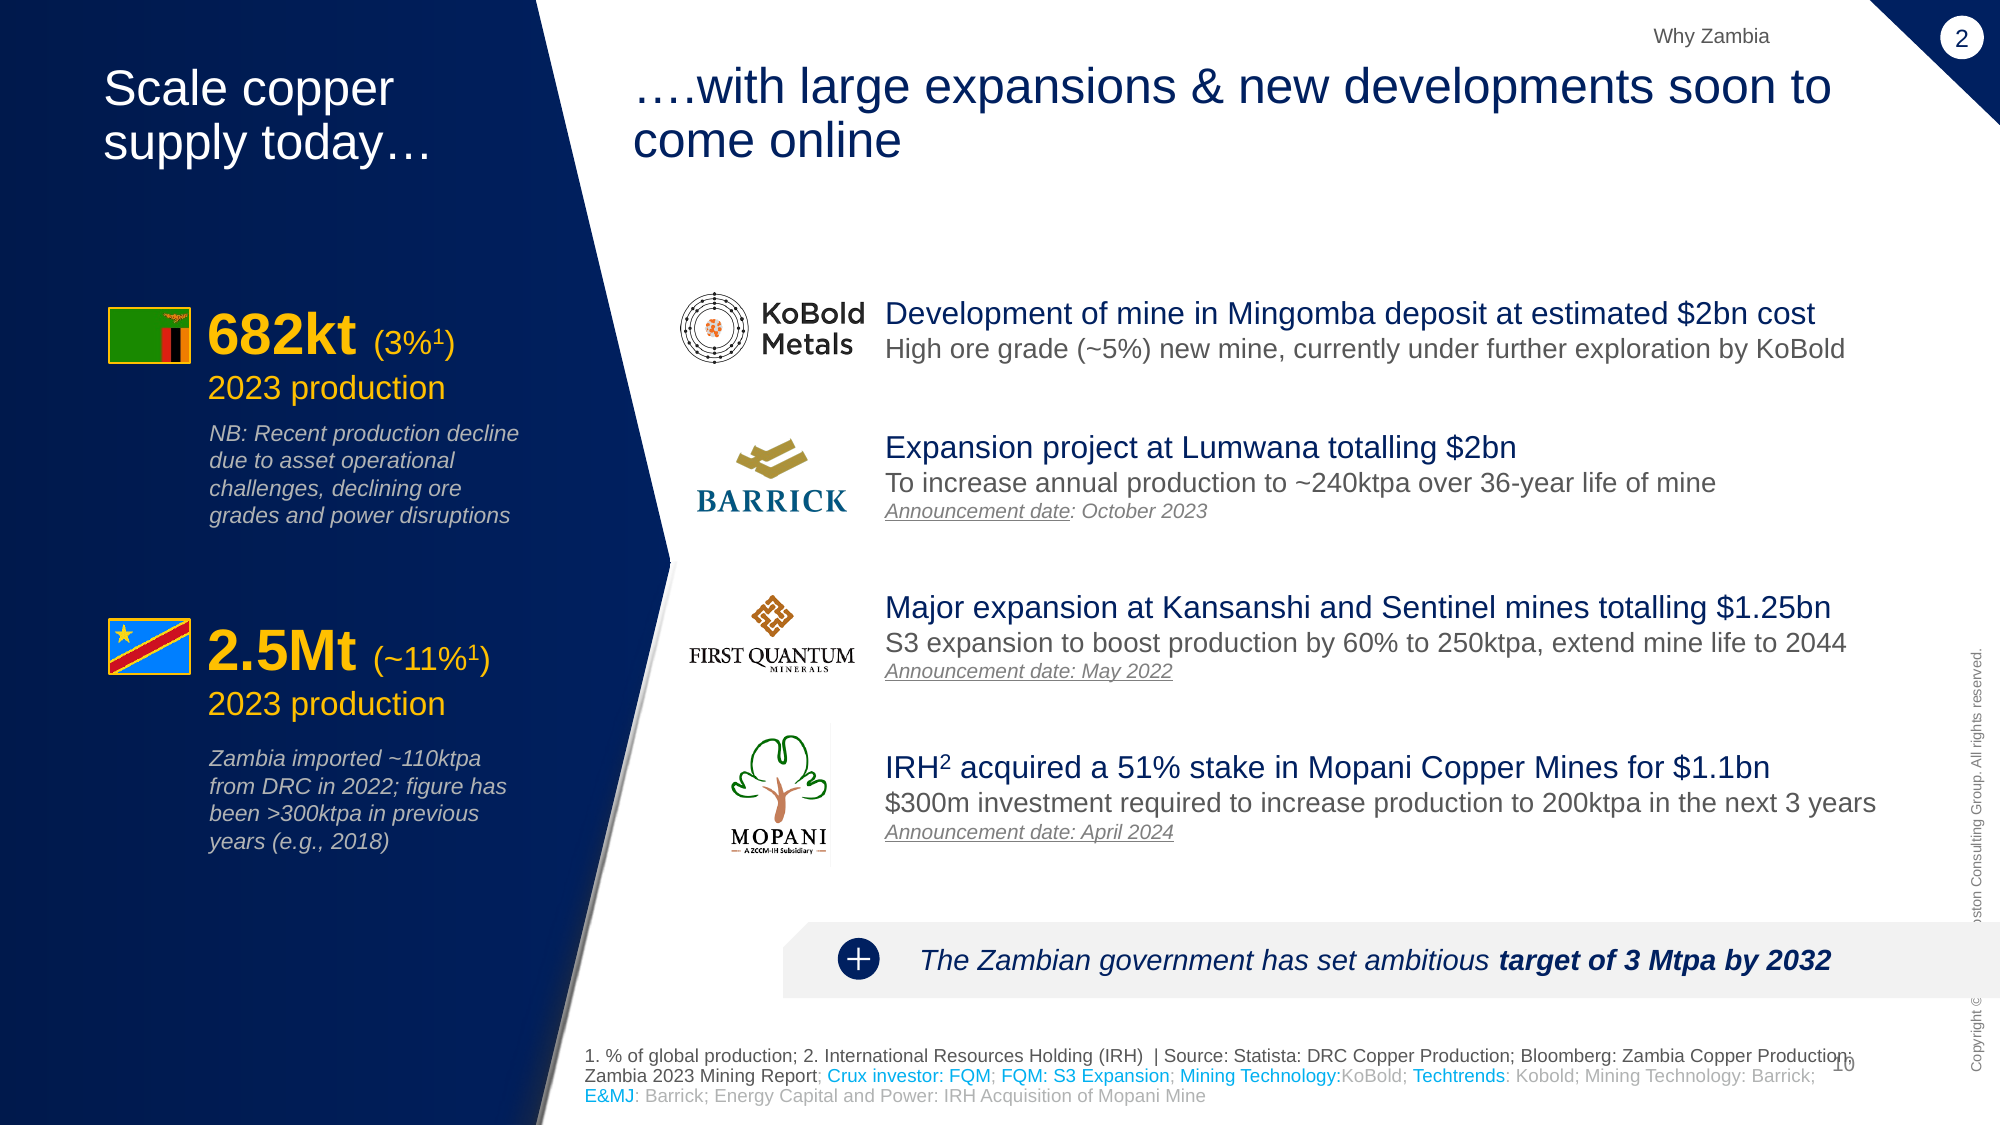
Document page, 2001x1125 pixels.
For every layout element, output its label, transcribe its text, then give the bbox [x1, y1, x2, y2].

text_box 2 [1940, 15, 1984, 60]
picture [109, 620, 190, 674]
picture [680, 588, 864, 683]
picture [109, 308, 190, 362]
picture [772, 503, 780, 512]
text_box Why Zambia [1653, 14, 1892, 56]
text_box Zambia imported ~110ktpa from DRC in 2022; figure has been >300ktpa in previous years (e.g., 2018) [194, 736, 545, 847]
text_box 682kt (3%1) 2023 production [202, 288, 516, 407]
title Scale copper supply today… [103, 55, 510, 178]
text_box IRH2 acquired a 51% stake in Mopani Copper Mines for $1.1bn $300m investment required to increase production to 200ktpa in the next 3 years Announcement date: April 2024 [869, 734, 1898, 857]
text_box Major expansion at Kansanshi and Sentinel mines totalling $1.25bn S3 expansion to boost production by 60% to 250ktpa, extend mine life to 2044 Announcement date: May 2022 [869, 574, 1898, 697]
text_box 2.5Mt (~11%1) 2023 production [202, 605, 516, 723]
picture [697, 438, 847, 512]
text_box NB: Recent production decline due to asset operational challenges, declining ore grades and power disruptions [194, 411, 545, 522]
text_box ….with large expansions & new developments soon to come online [632, 53, 1897, 176]
picture [680, 293, 864, 364]
text_box [1869, 0, 2000, 126]
text_box [783, 922, 2000, 999]
picture [713, 723, 831, 867]
text_box 1. % of global production; 2. International Resources Holding (IRH) | Source: Statista: DRC Copper Production; Bloomberg: Zambia Copper Production; Zambia 2023 Mining Report; Crux investor: FQM; FQM: S3 Expansion; Mining Technology: KoBold; Techtrends: Kobold; Mining Technology: Barrick; E&MJ: Barrick; Energy Capital and Power: IRH Acquisition of Mopani Mine [585, 1046, 1864, 1107]
text_box The Zambian government has set ambitious target of 3 Mtpa by 2032 [904, 933, 1897, 985]
text_box Development of mine in Mingomba deposit at estimated $2bn cost High ore grade (~5%) new mine, currently under further exploration by KoBold [869, 280, 1898, 376]
text_box Expansion project at Lumwana totalling $2bn To increase annual production to ~240ktpa over 36-year life of mine Announcement date: October 2023 [869, 414, 1898, 537]
